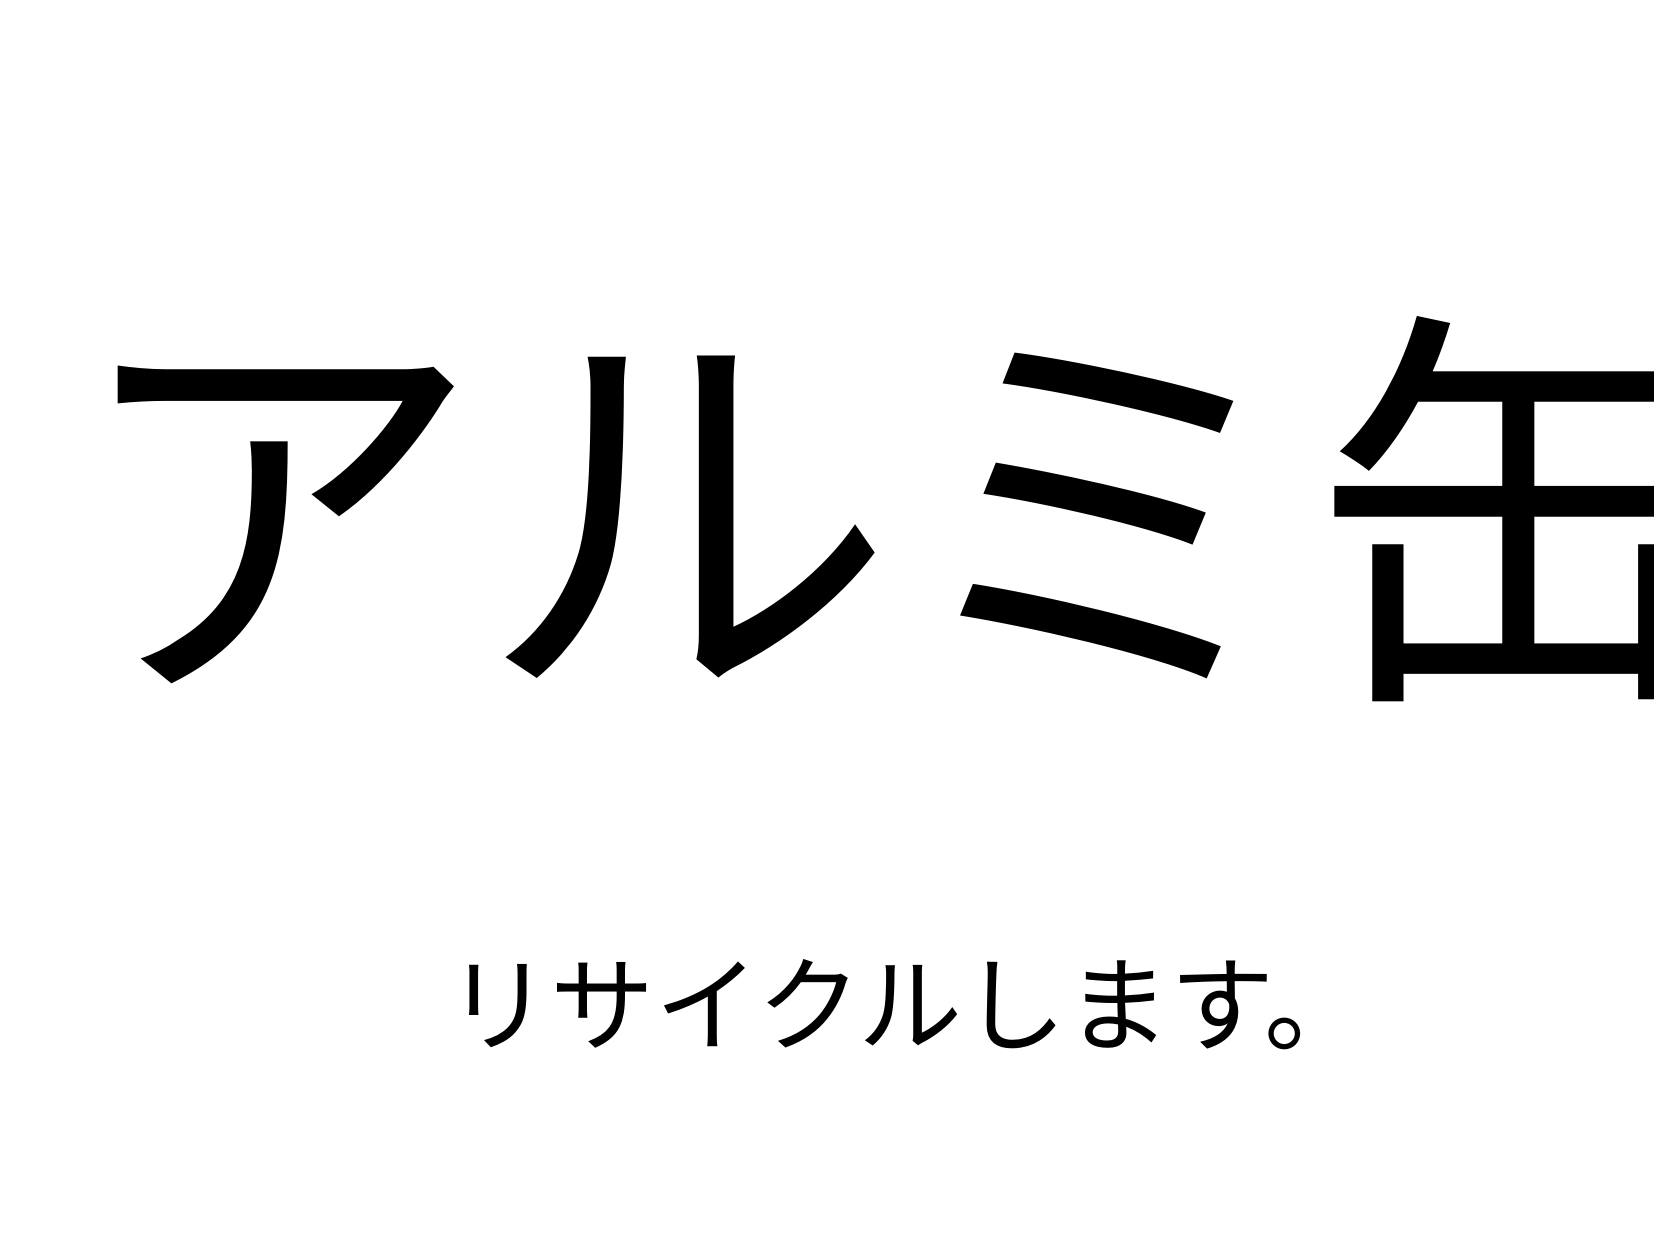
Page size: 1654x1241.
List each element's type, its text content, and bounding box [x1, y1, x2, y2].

text_box アルミ缶 [51, 177, 1603, 658]
text_box リサイクルします。 [431, 915, 1222, 1047]
